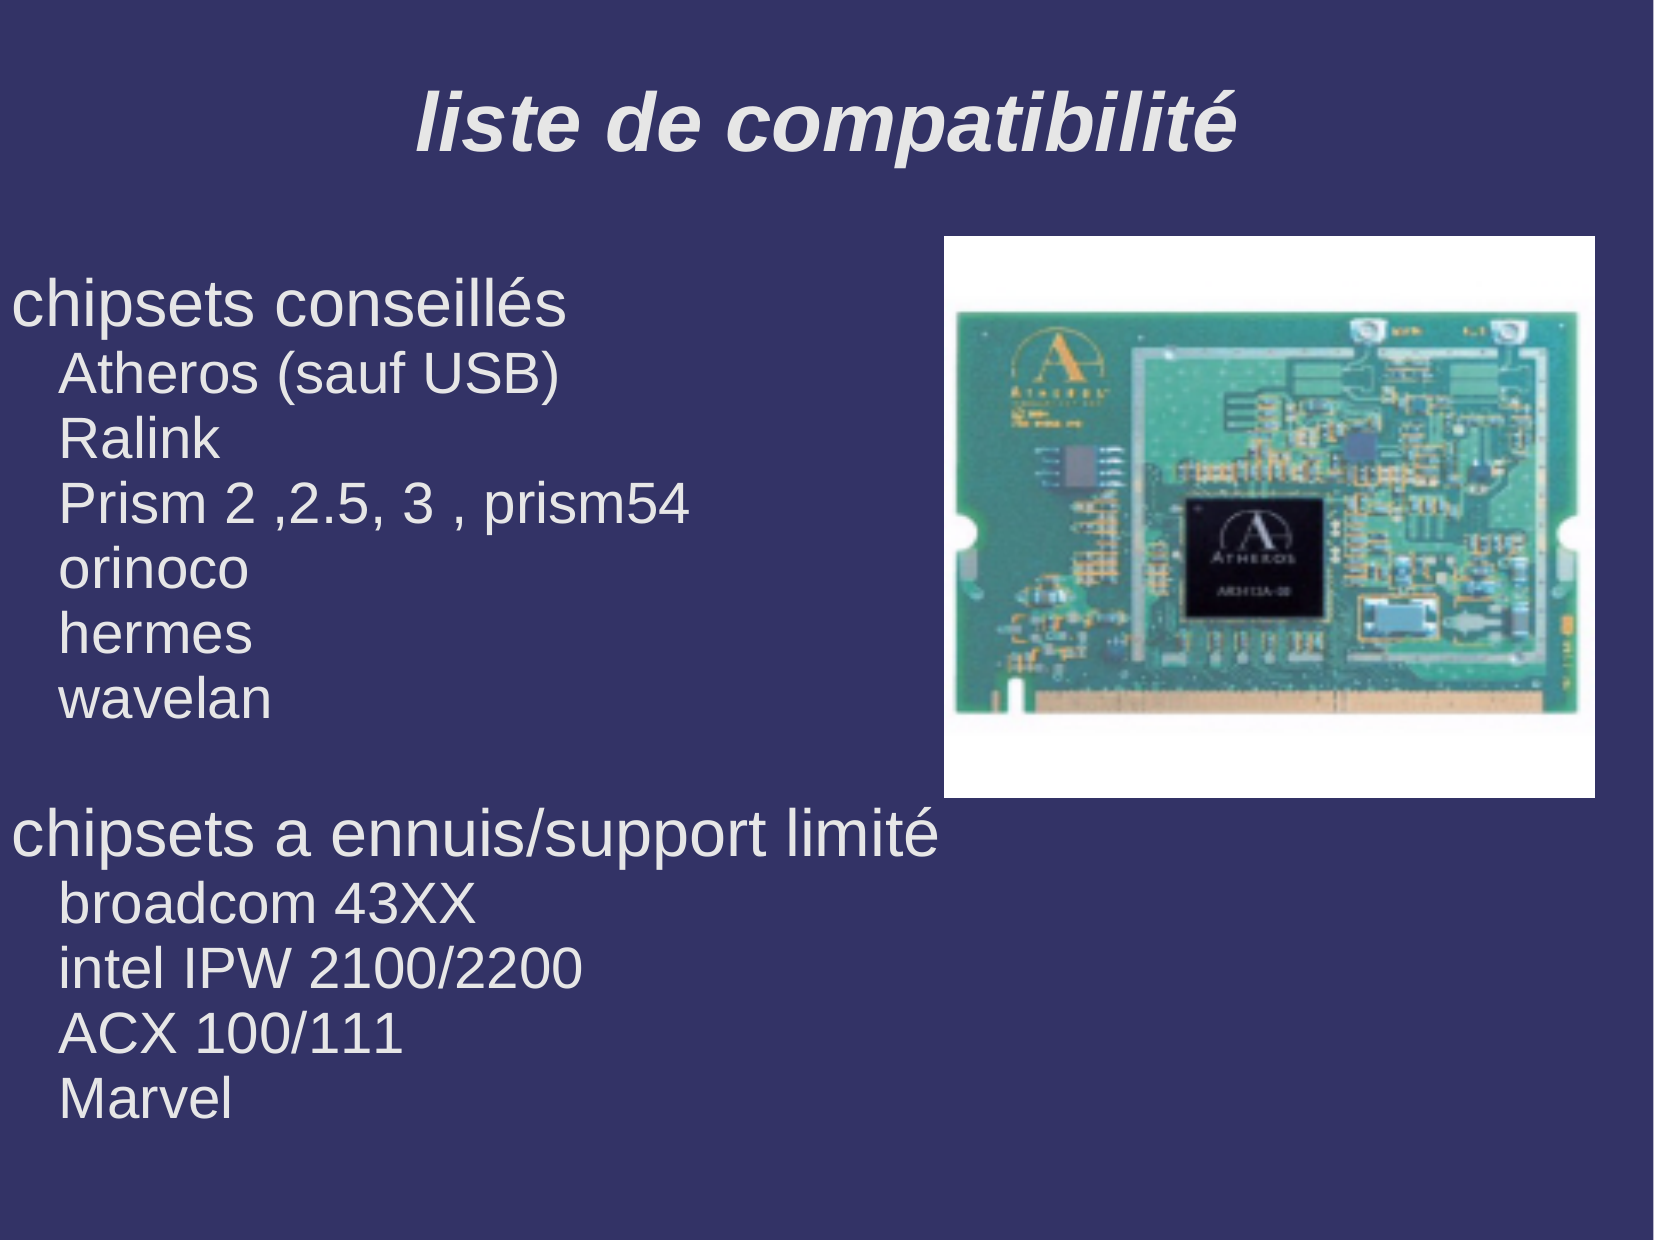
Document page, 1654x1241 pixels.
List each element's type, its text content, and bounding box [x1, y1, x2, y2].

title liste de compatibilité [121, 19, 1534, 227]
picture [944, 236, 1595, 798]
list chipsets conseillés Atheros (sauf USB) Ralink Prism 2 ,2.5, 3 , prism54 orinoco hermes wavelan chipsets a ennuis/support limité broadcom 43XX intel IPW 2100/2200 ACX 100/111 Marvel [0, 265, 1300, 1167]
